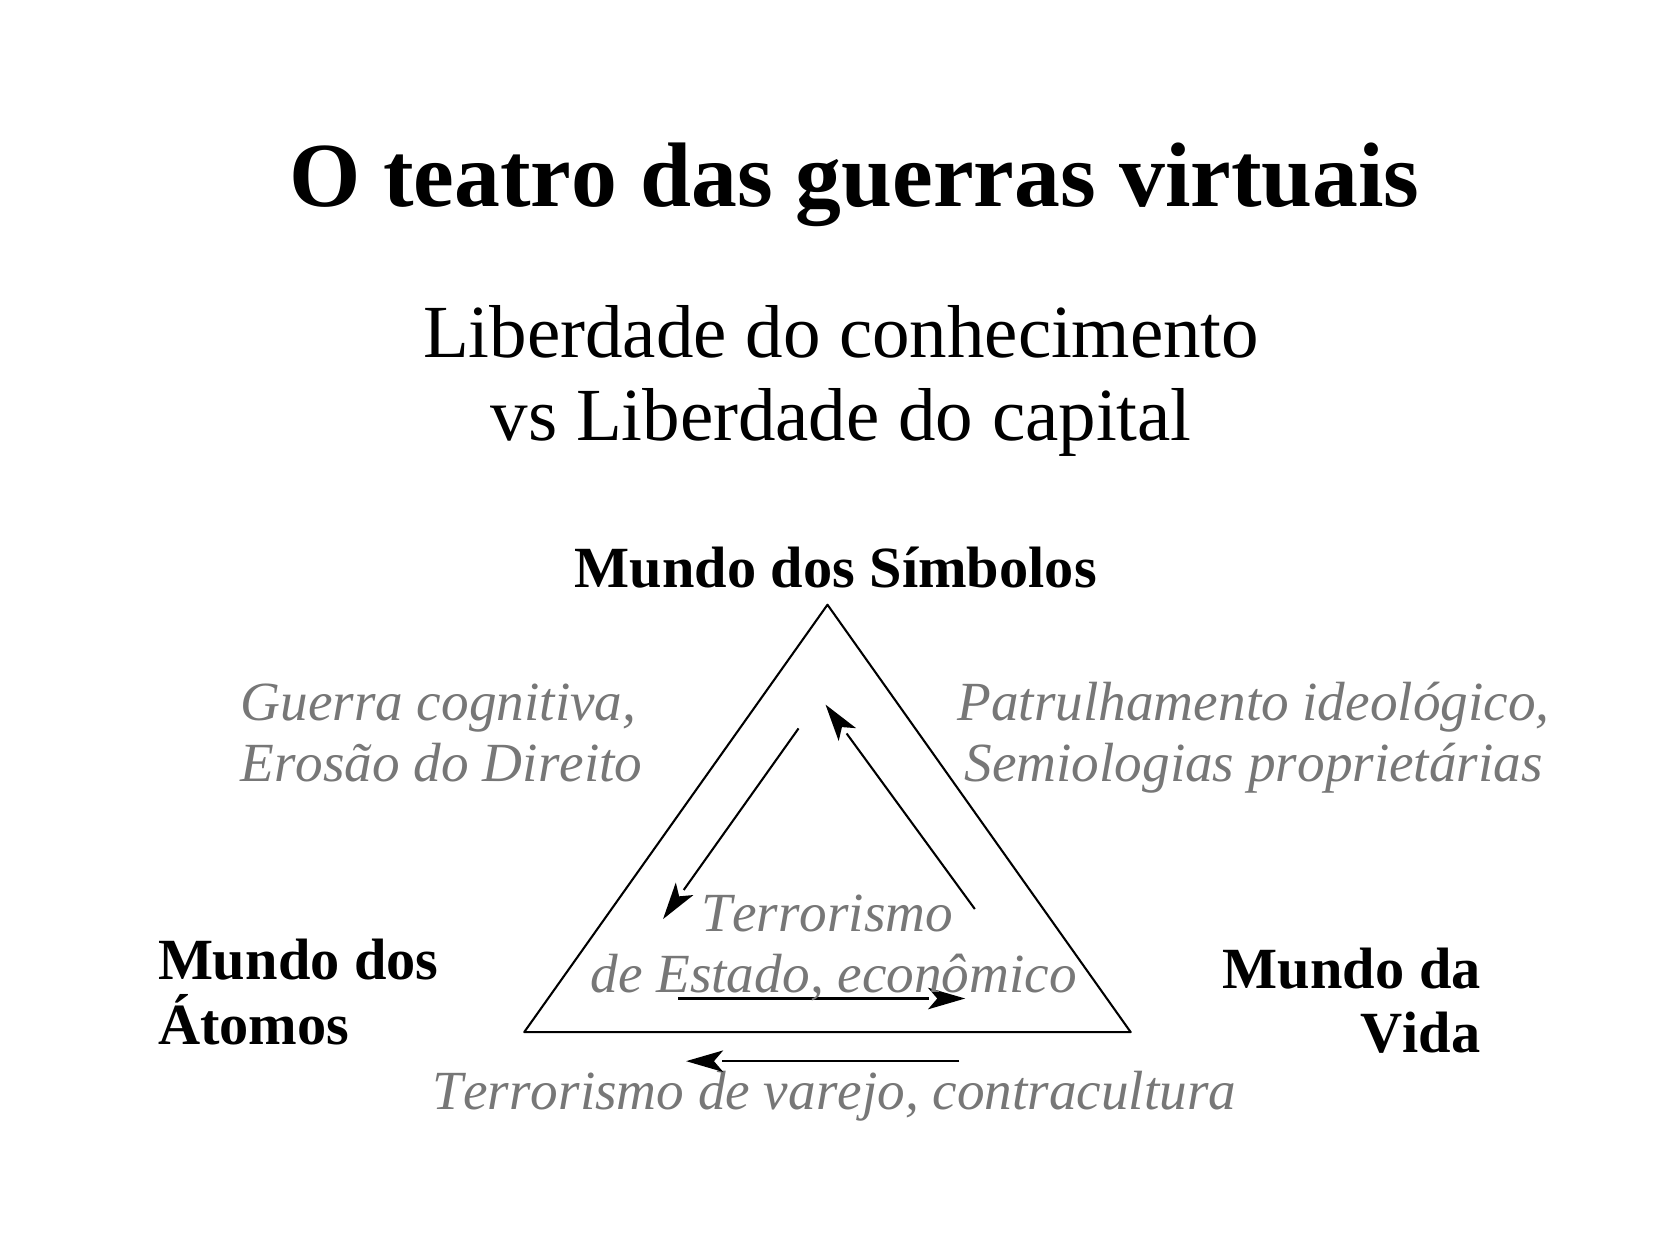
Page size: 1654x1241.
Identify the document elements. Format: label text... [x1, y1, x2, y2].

text_box Patrulhamento ideológico, Semiologias proprietárias [914, 663, 1594, 813]
text_box Mundo dos Átomos [142, 920, 503, 1092]
title O teatro das guerras virtuais [152, 72, 1559, 279]
text_box [524, 960, 1131, 1033]
text_box Terrorismo de Estado, econômico [575, 874, 1142, 1014]
text_box Mundo dos Símbolos [530, 527, 1142, 622]
text_box Guerra cognitiva, Erosão do Direito [225, 663, 780, 813]
text_box [698, 622, 1019, 874]
text_box Terrorismo de varejo, contracultura [281, 1053, 1389, 1136]
text_box Liberdade do conhecimento vs Liberdade do capital [423, 290, 1347, 476]
text_box [636, 813, 736, 874]
text_box Mundo da Vida [1177, 928, 1496, 1100]
